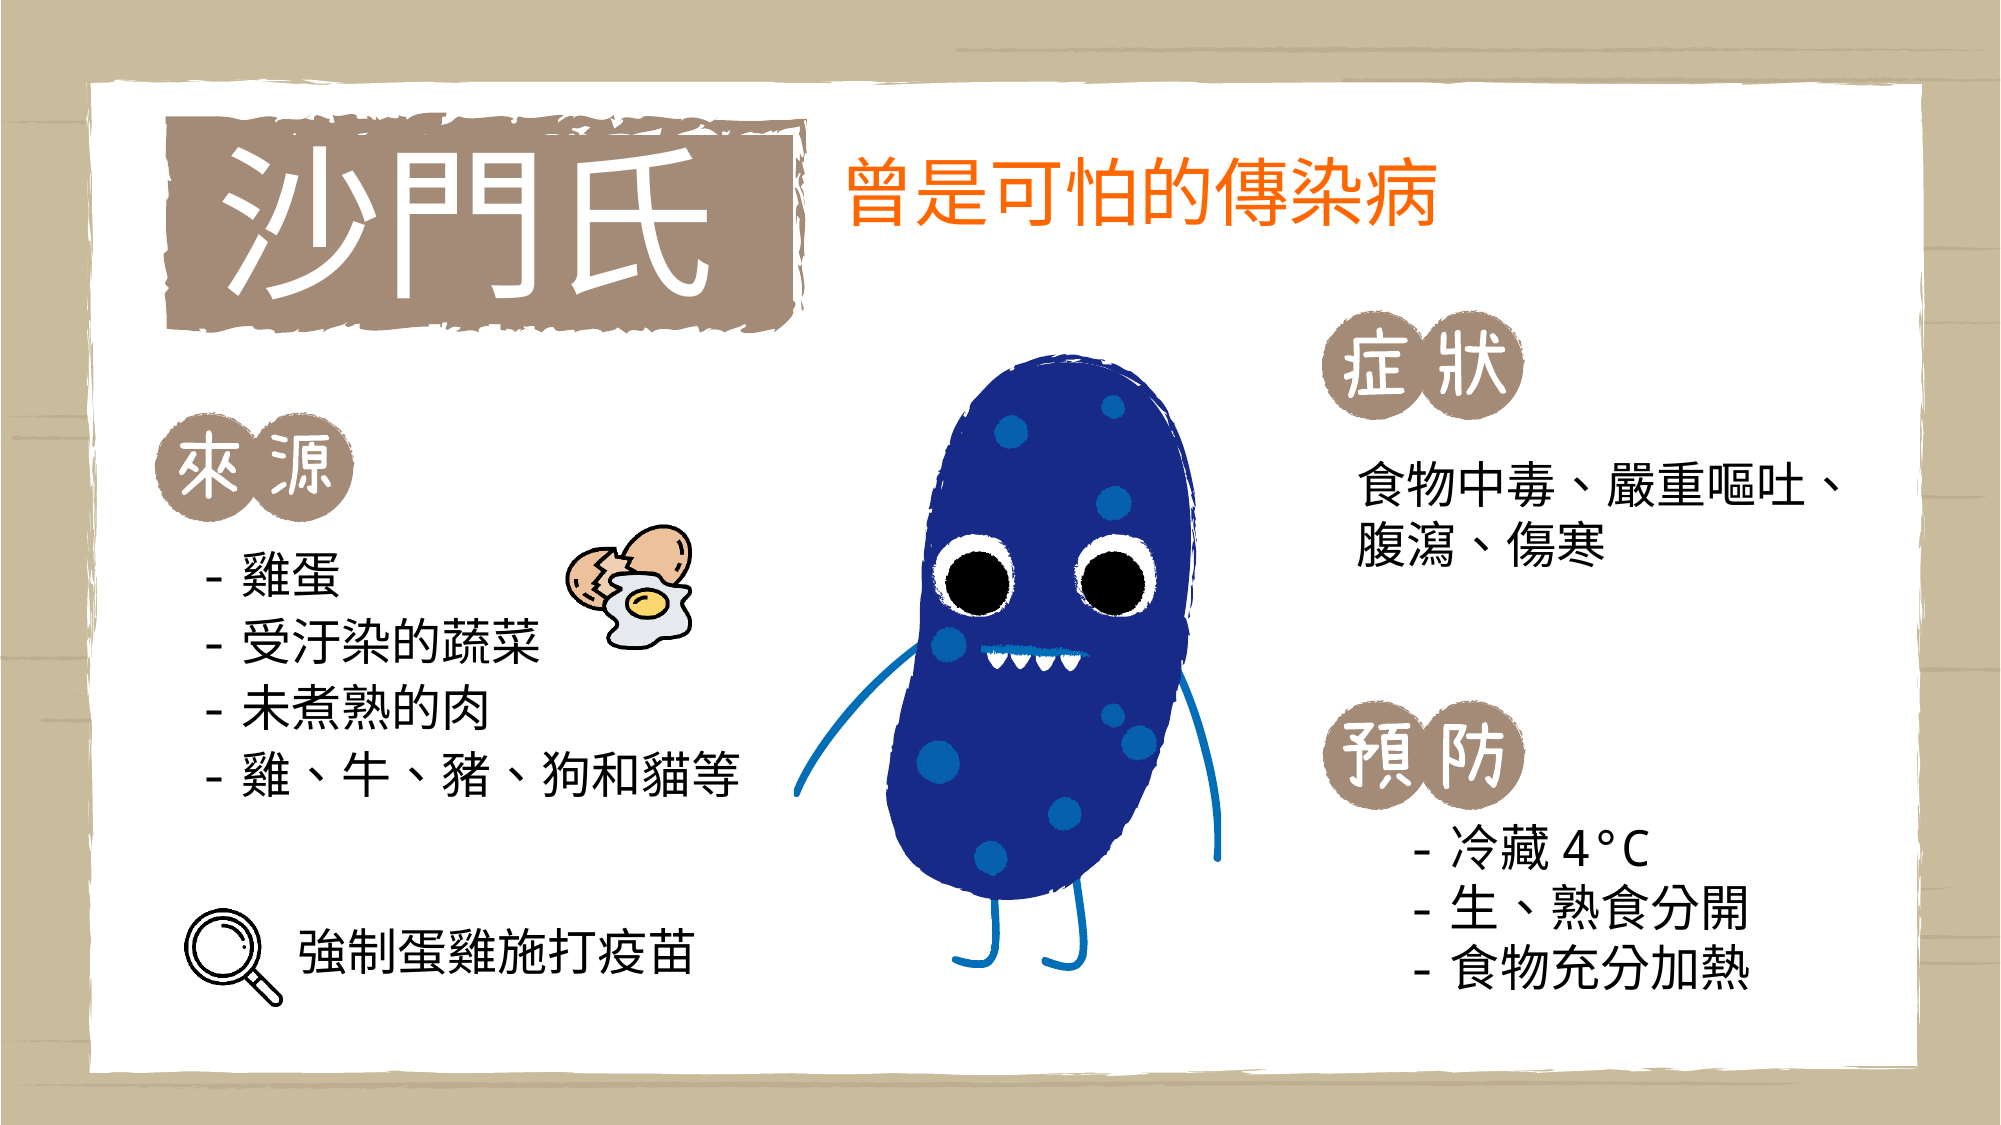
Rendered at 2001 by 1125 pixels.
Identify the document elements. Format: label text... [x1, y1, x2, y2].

text_box -雞蛋 -受汙染的蔬菜 -未煮熟的肉 -雞、牛、豬、狗和貓等 [184, 529, 794, 809]
text_box -冷藏4°C -生、熟食分開 -食物充分加熱 [1392, 809, 1864, 1007]
text_box 食物中毒、嚴重嘔吐、腹瀉、傷寒 [1341, 445, 1843, 582]
picture [184, 908, 283, 1007]
picture [793, 354, 1222, 971]
picture [563, 522, 694, 652]
picture [162, 112, 808, 334]
picture [154, 411, 356, 523]
text_box 強制蛋雞施打疫苗 [282, 912, 754, 989]
text_box 曾是可怕的傳染病 [824, 147, 1468, 254]
picture [1322, 310, 1525, 420]
picture [1322, 700, 1527, 810]
text_box 沙門氏菌 [179, 133, 754, 295]
